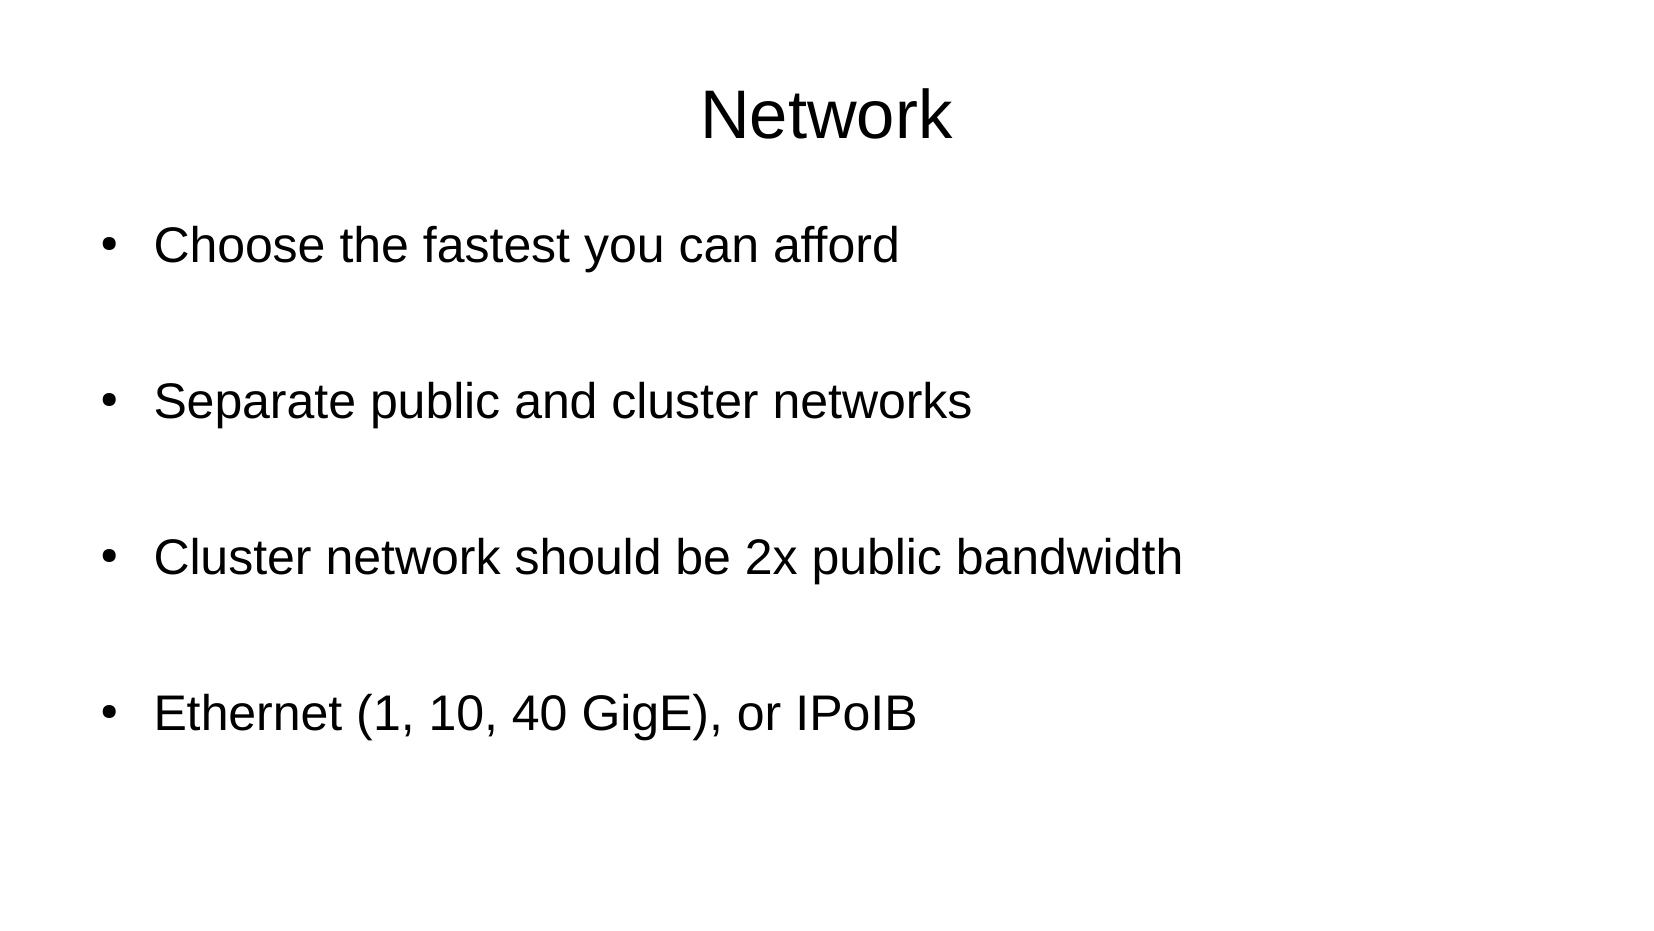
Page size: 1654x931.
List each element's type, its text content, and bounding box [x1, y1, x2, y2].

list Choose the fastest you can afford Separate public and cluster networks Cluster network should be 2x public bandwidth Ethernet (1, 10, 40 GigE), or IPoIB [82, 217, 1571, 758]
title Network [82, 37, 1571, 193]
